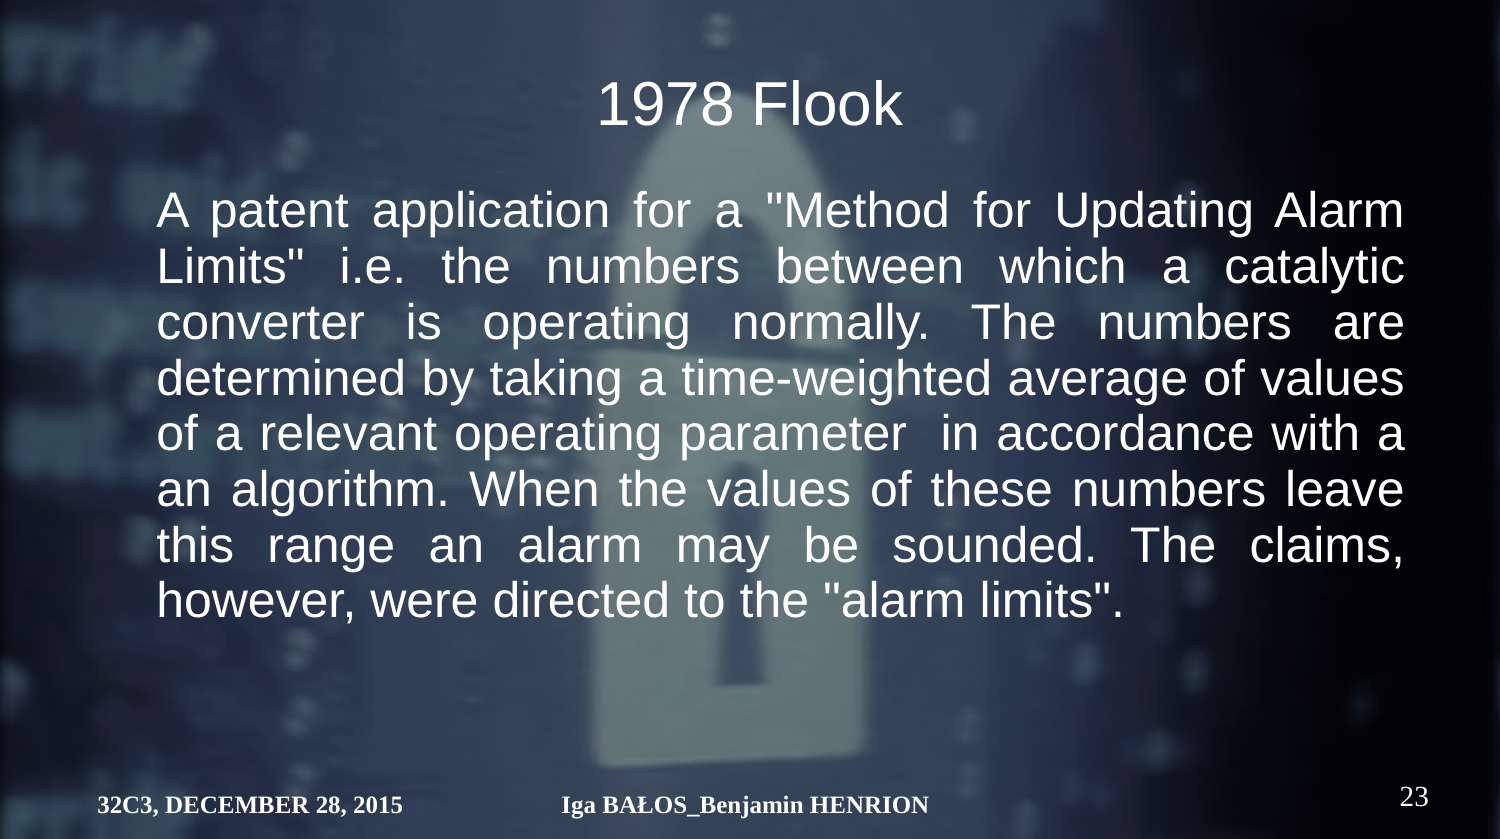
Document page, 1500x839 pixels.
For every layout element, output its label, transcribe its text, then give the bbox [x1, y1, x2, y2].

title 1978 Flook [74, 33, 1425, 174]
picture [0, 0, 1500, 839]
list A patent application for a "Method for Updating Alarm Limits" i.e. the numbers between which a catalytic converter is operating normally. The numbers are determined by taking a time-weighted average of values of a relevant operating parameter in accordance with a an algorithm. When the values of these numbers leave this range an alarm may be sounded. The claims, however, were directed to the "alarm limits". [85, 36, 1406, 756]
